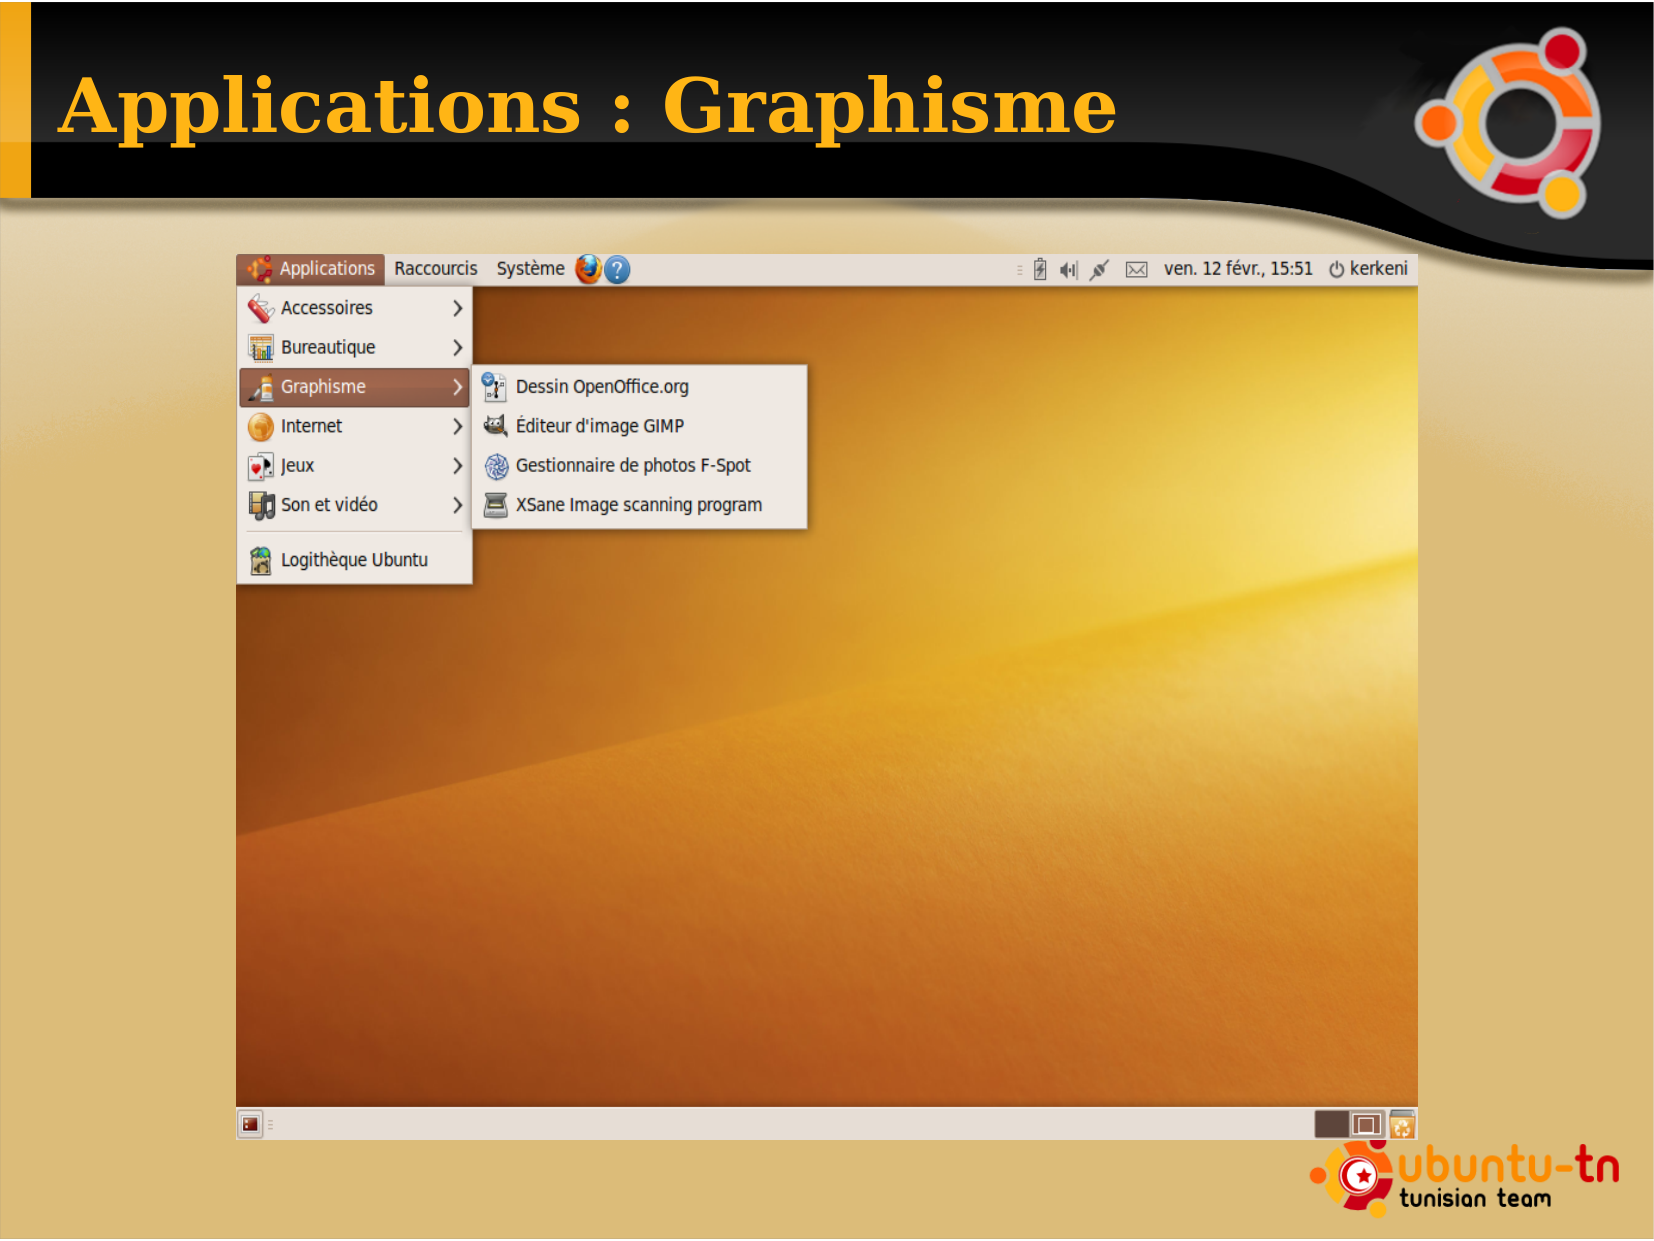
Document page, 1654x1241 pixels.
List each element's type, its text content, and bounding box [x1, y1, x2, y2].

picture [0, 0, 1654, 1241]
title Applications : Graphisme [59, 9, 1447, 202]
